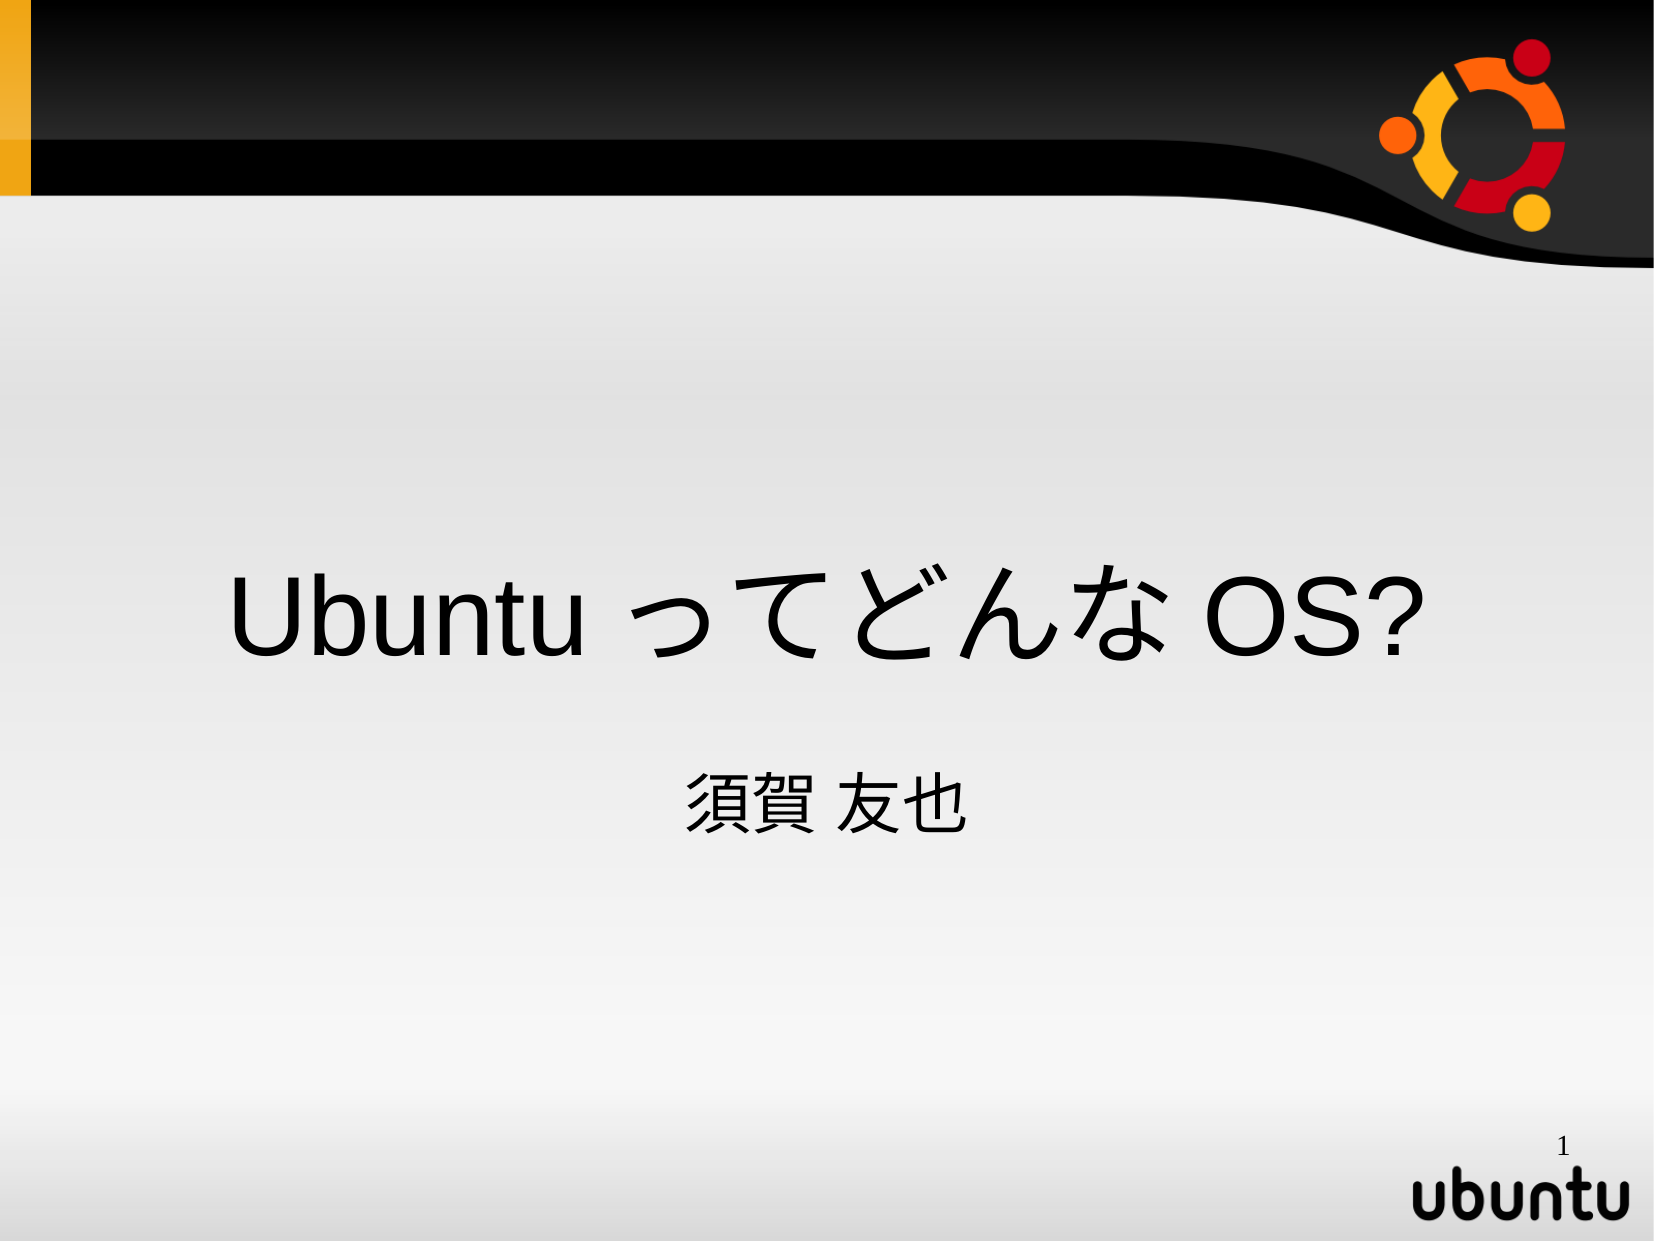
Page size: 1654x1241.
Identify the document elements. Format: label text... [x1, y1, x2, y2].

picture [0, 0, 1654, 1241]
subtitle UbuntuってどんなOS? 須賀 友也 [82, 290, 1571, 1109]
